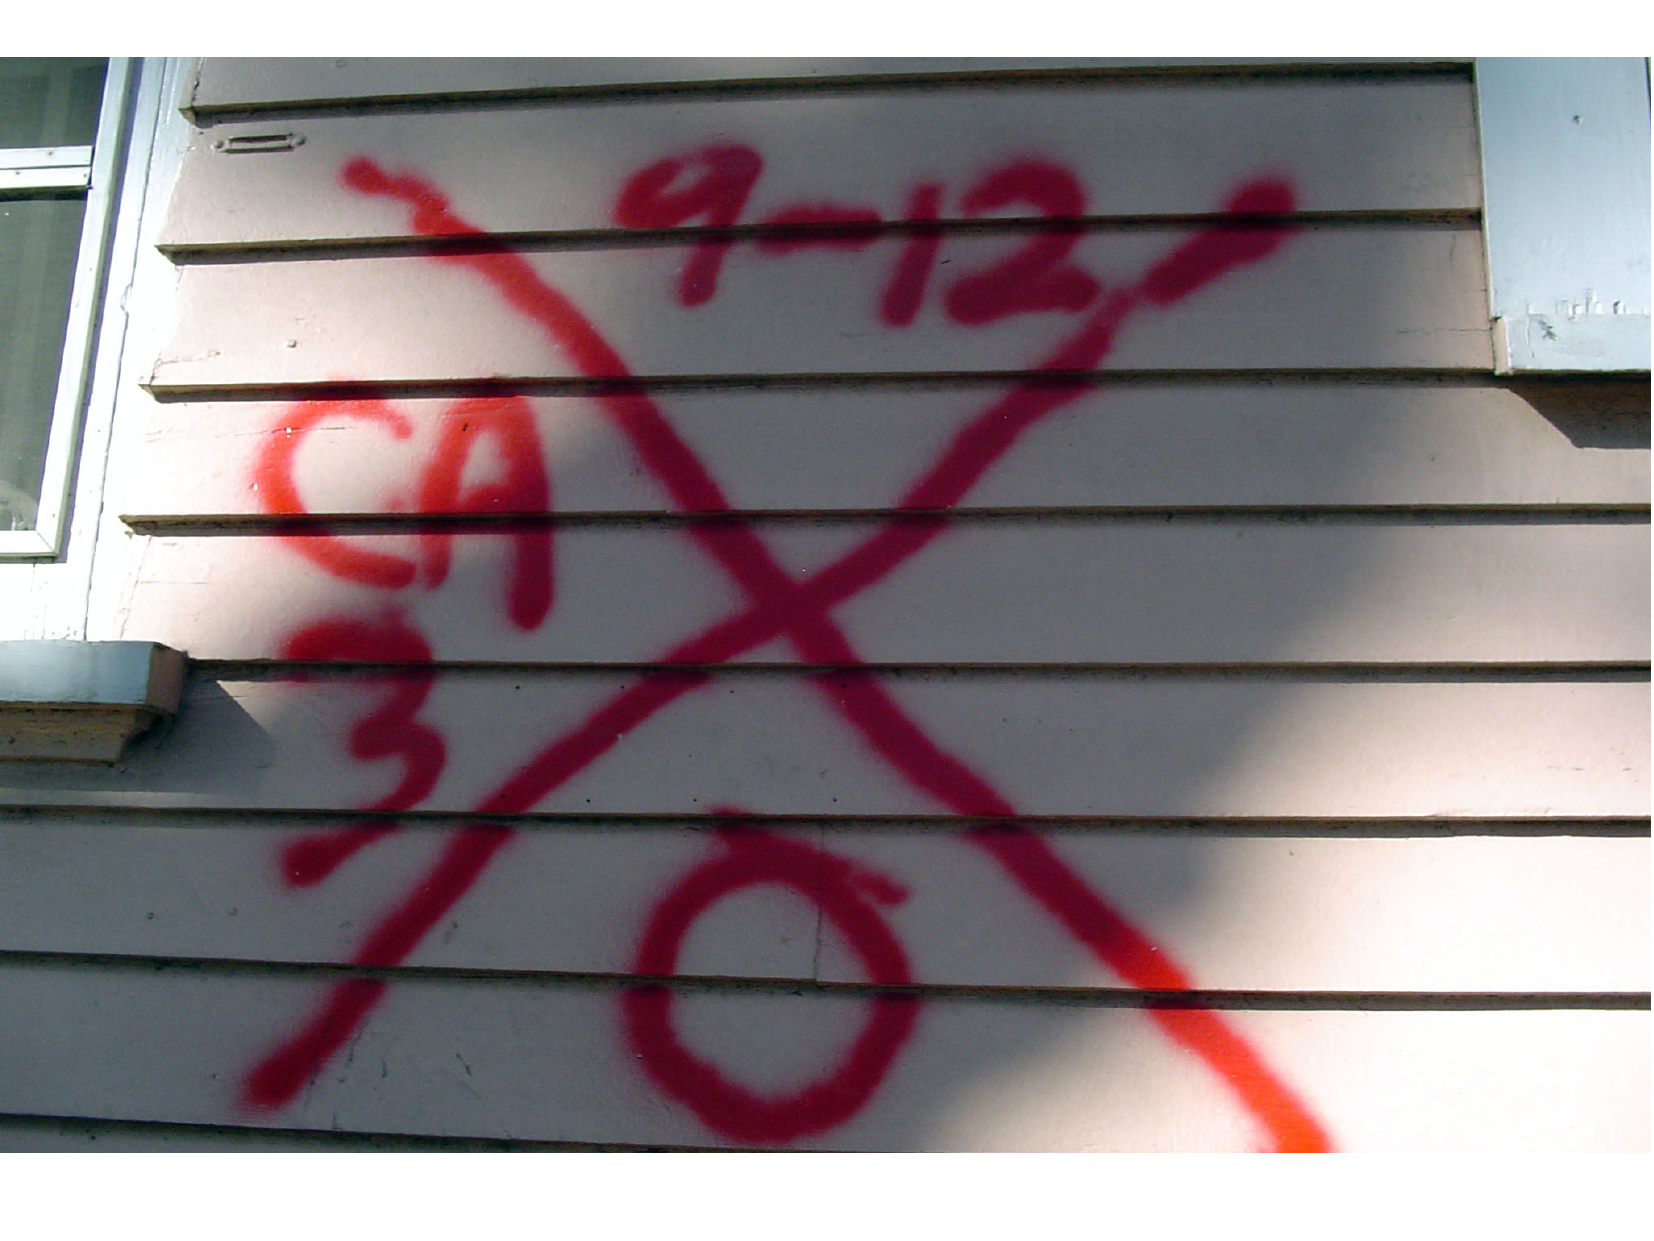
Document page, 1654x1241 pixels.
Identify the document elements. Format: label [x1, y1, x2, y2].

picture [0, 57, 1651, 1153]
